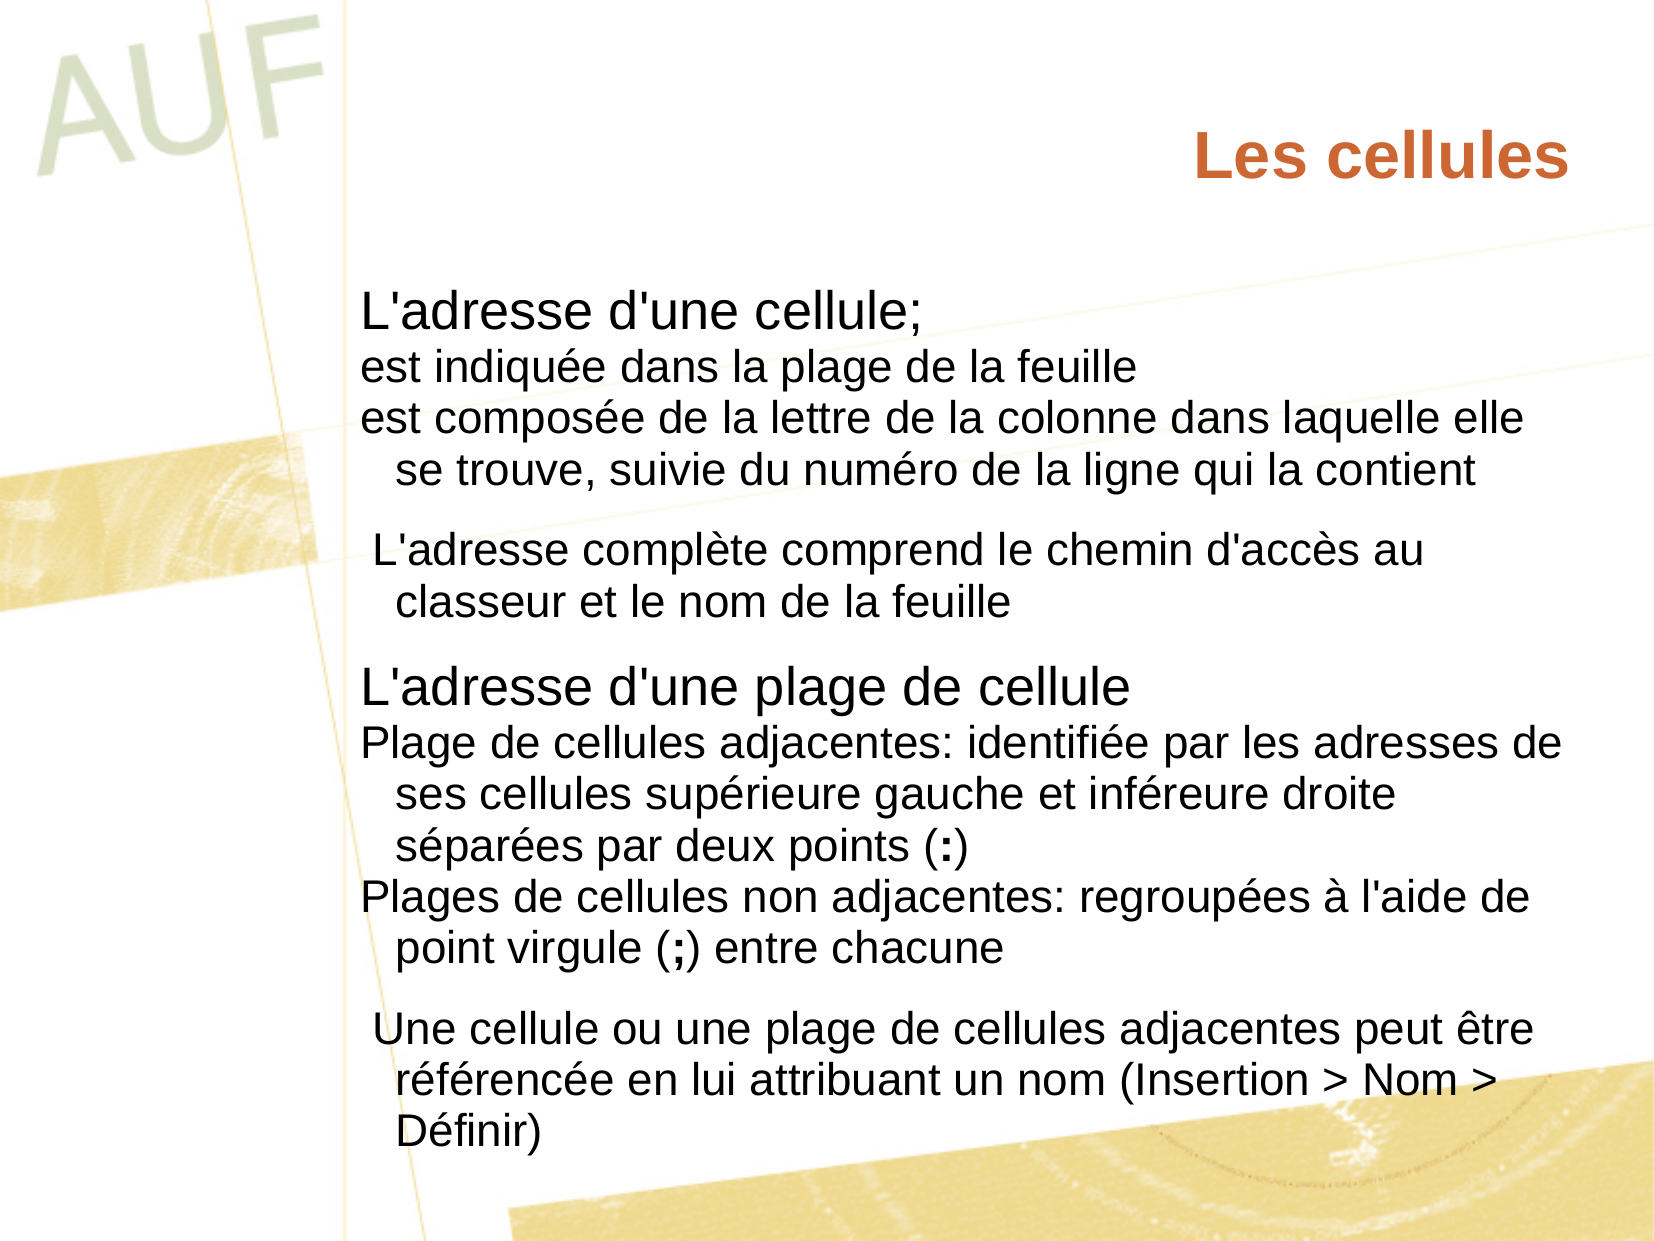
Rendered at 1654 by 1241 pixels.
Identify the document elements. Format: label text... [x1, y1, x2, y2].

picture [0, 0, 1654, 1241]
subtitle L'adresse d'une cellule; est indiquée dans la plage de la feuille est composée de la lettre de la colonne dans laquelle elle se trouve, suivie du numéro de la ligne qui la contient L'adresse complète comprend le chemin d'accès au classeur et le nom de la feuille L'adresse d'une plage de cellule Plage de cellules adjacentes: identifiée par les adresses de ses cellules supérieure gauche et inféreure droite séparées par deux points (:) Plages de cellules non adjacentes: regroupées à l'aide de point virgule (;) entre chacune Une cellule ou une plage de cellules adjacentes peut être référencée en lui attribuant un nom (Insertion > Nom > Définir) [324, 256, 1571, 1182]
title Les cellules [324, 59, 1571, 252]
